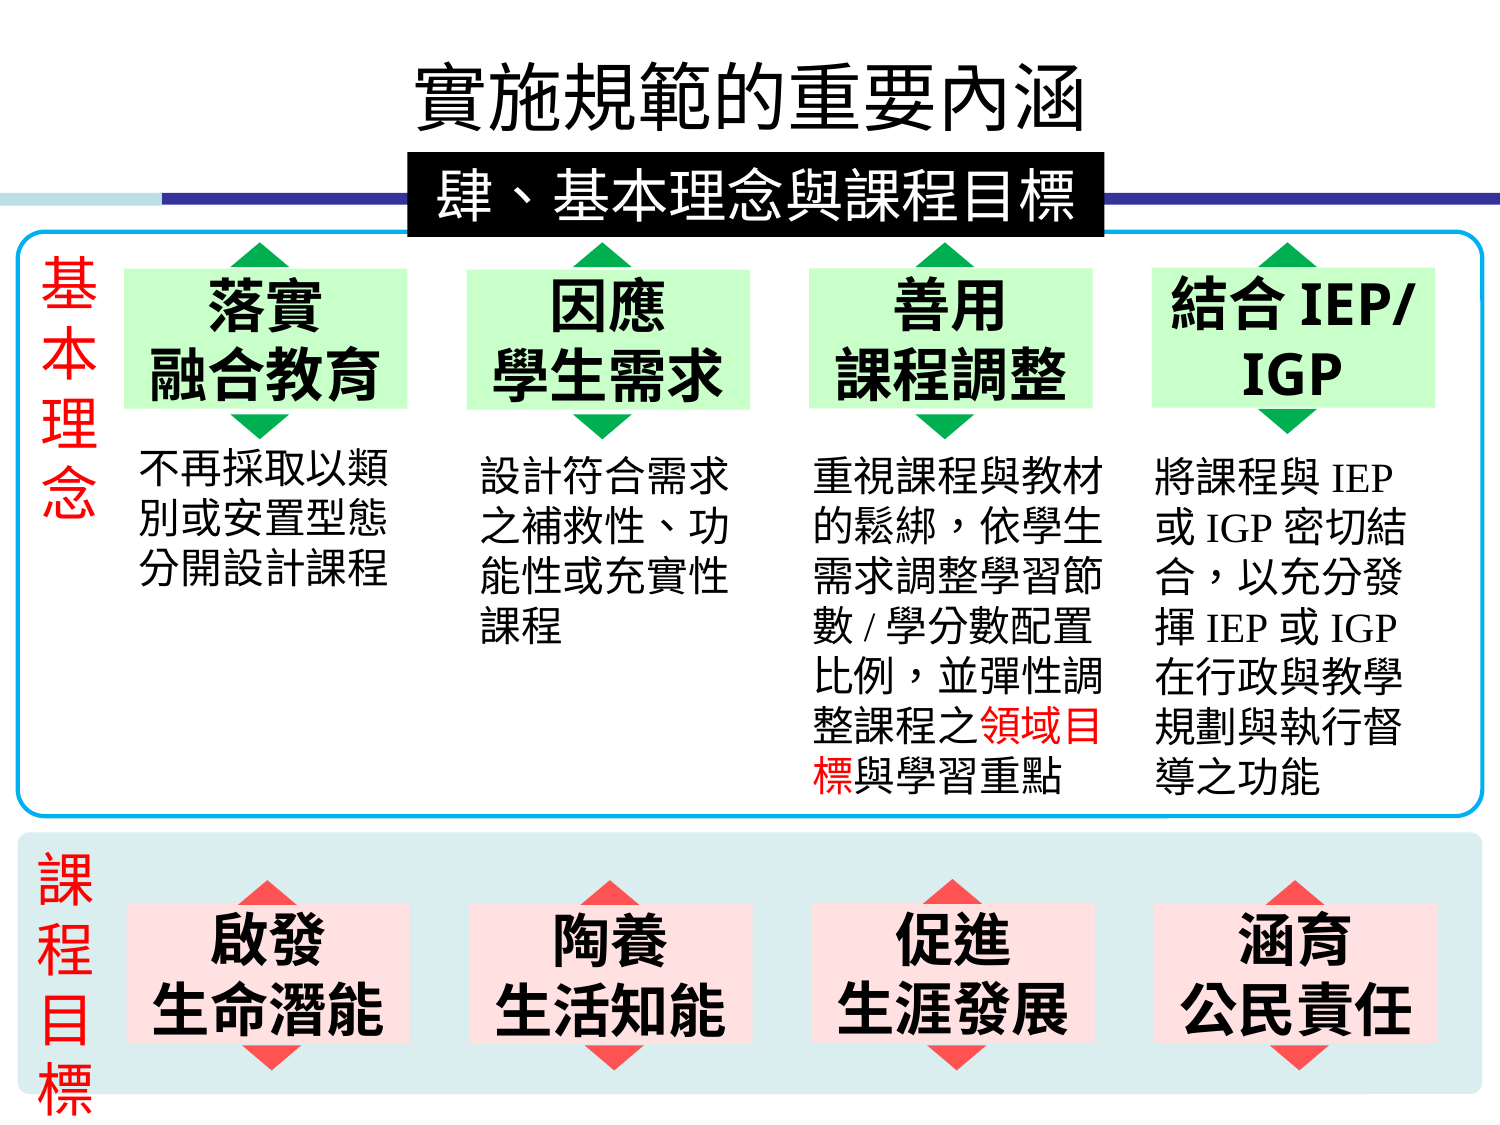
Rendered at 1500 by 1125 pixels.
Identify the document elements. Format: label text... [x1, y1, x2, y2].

text_box [1105, 192, 1500, 205]
text_box 將課程與IEP或IGP密切結合，以充分發揮IEP或IGP在行政與教學規劃與執行督導之功能 [1139, 442, 1459, 808]
text_box 促進 生涯發展 [811, 902, 1096, 1043]
text_box [584, 1045, 644, 1071]
text_box [1257, 408, 1317, 434]
text_box 肆、基本理念與課程目標 [407, 152, 1105, 237]
text_box [0, 192, 407, 206]
text_box [915, 414, 975, 440]
text_box 不再採取以類別或安置型態分開設計課程 [124, 434, 408, 600]
text_box 設計符合需求之補救性、功能性或充實性課程 [464, 441, 762, 657]
text_box [580, 880, 640, 905]
text_box [915, 242, 975, 268]
text_box 實施規範的重要內涵 [0, 42, 1500, 148]
text_box [927, 1045, 987, 1071]
text_box [230, 242, 290, 268]
text_box [572, 414, 632, 440]
text_box 課 程 目 標 [17, 832, 1483, 1095]
text_box 落實 融合教育 [124, 268, 408, 409]
text_box 啟發 生命潛能 [126, 902, 411, 1043]
text_box [572, 242, 632, 268]
text_box 因應 學生需求 [466, 269, 751, 410]
text_box 重視課程與教材的鬆綁，依學生需求調整學習節數/學分數配置比例，並彈性調整課程之領域目標與學習重點 [797, 441, 1144, 807]
text_box [1265, 880, 1325, 905]
text_box 涵育 公民責任 [1154, 903, 1438, 1044]
text_box [242, 1045, 302, 1071]
text_box [1269, 1045, 1329, 1071]
text_box 善用 課程調整 [809, 268, 1093, 409]
text_box [1257, 242, 1317, 268]
text_box 基 本 理 念 [17, 231, 1483, 817]
text_box 結合IEP/IGP [1151, 267, 1436, 408]
text_box [230, 414, 290, 440]
text_box [237, 880, 297, 905]
text_box [922, 878, 982, 904]
text_box 陶養 生活知能 [469, 903, 753, 1044]
